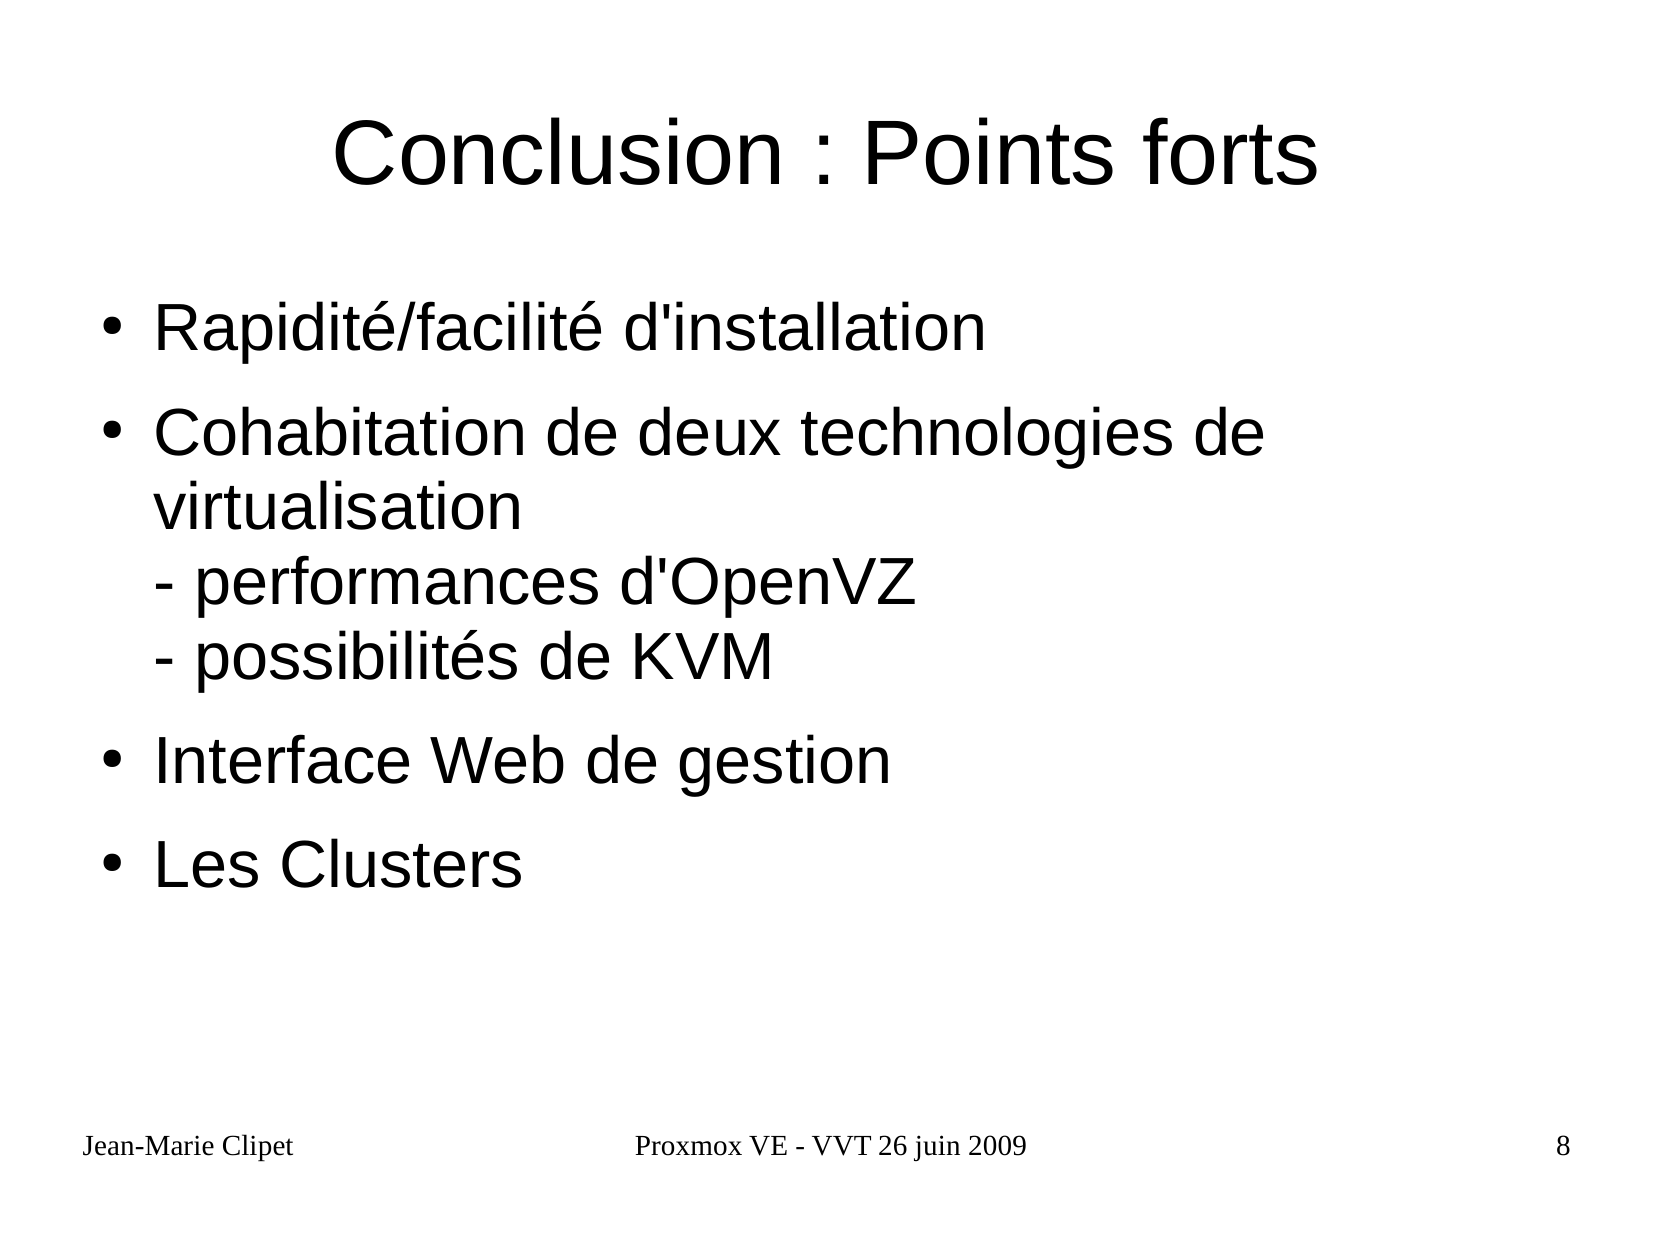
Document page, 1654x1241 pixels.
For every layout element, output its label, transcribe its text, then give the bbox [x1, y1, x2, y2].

title Conclusion : Points forts [82, 56, 1571, 250]
list Rapidité/facilité d'installation Cohabitation de deux technologies de virtualisation - performances d'OpenVZ - possibilités de KVM Interface Web de gestion Les Clusters [82, 290, 1571, 1094]
